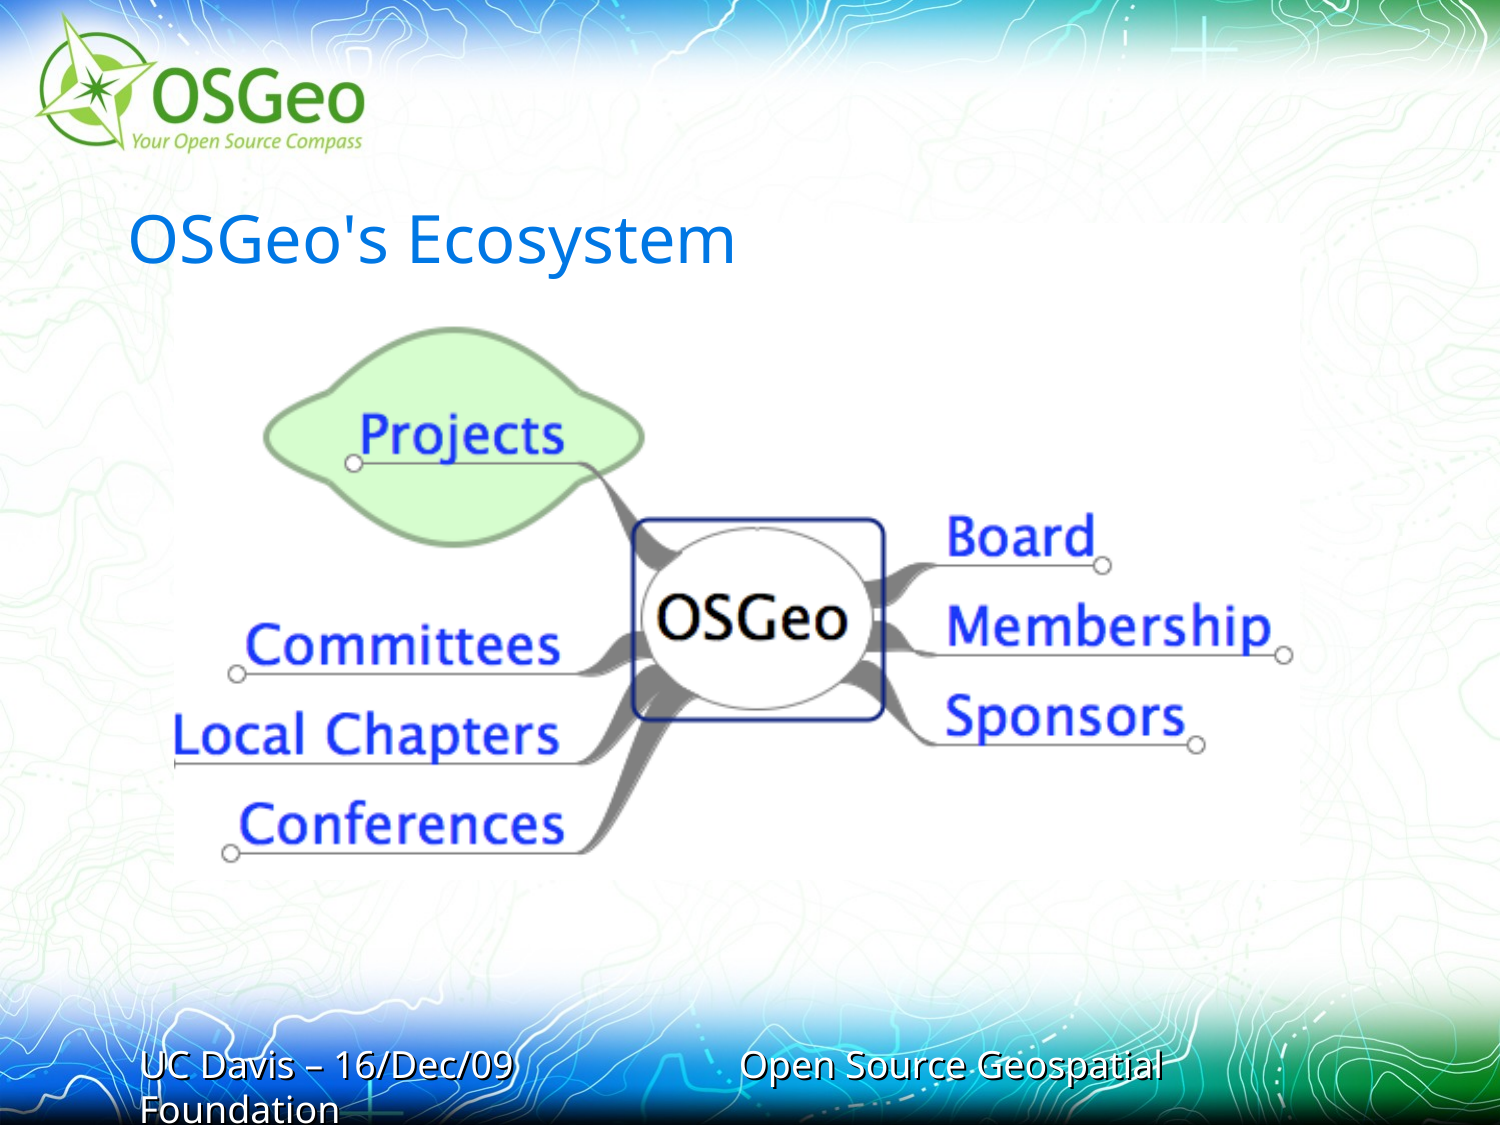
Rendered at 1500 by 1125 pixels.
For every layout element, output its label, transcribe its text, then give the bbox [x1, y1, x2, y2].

picture [257, 1115, 265, 1121]
picture [212, 1107, 223, 1125]
picture [234, 1107, 244, 1121]
picture [325, 1107, 336, 1125]
picture [0, 0, 1500, 1125]
picture [165, 1107, 175, 1121]
title OSGeo's Ecosystem [112, 187, 1388, 288]
picture [301, 1107, 311, 1121]
